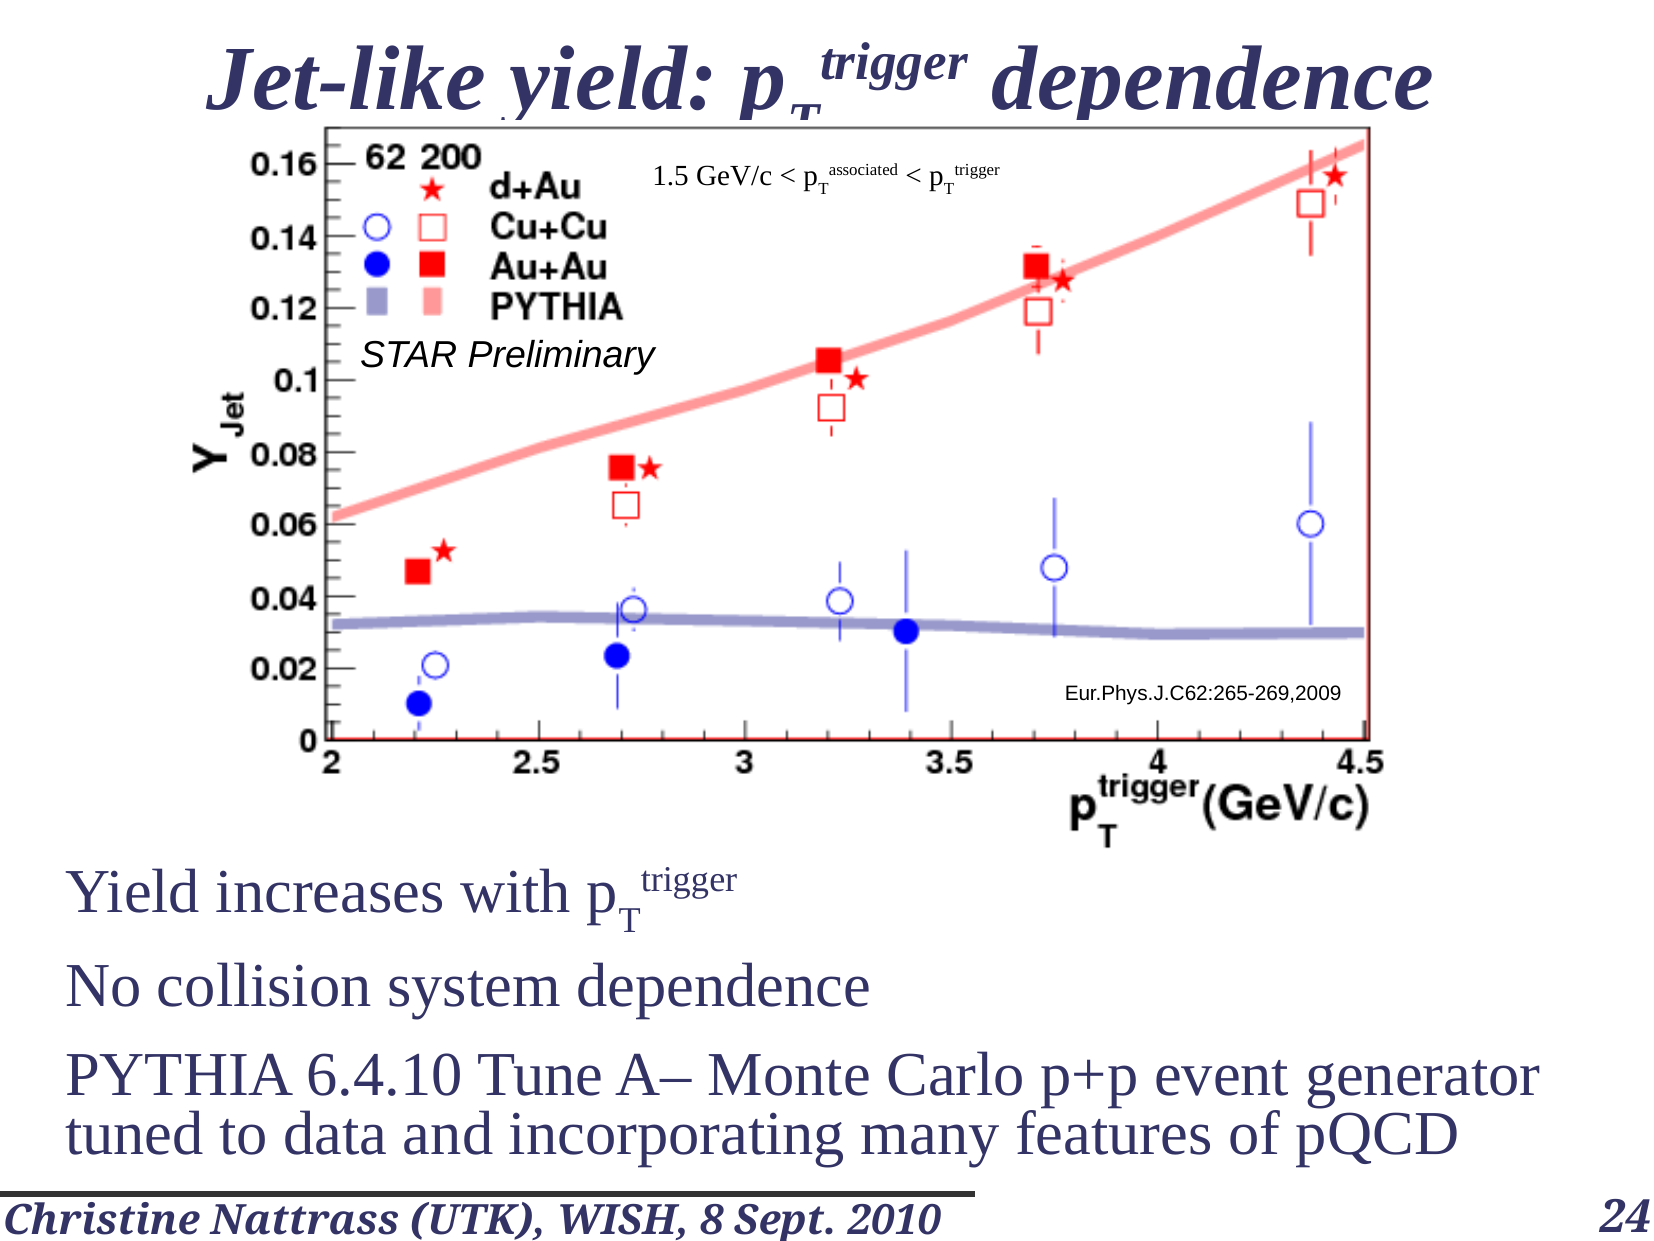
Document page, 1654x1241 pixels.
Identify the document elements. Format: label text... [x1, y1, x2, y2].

list Yield increases with pTtrigger No collision system dependence PYTHIA 6.4.10 Tune A– Monte Carlo p+p event generator tuned to data and incorporating many features of pQCD [64, 842, 1654, 1241]
text_box Eur.Phys.J.C62:265-269,2009 [1050, 674, 1362, 713]
text_box STAR Preliminary [345, 325, 721, 383]
text_box 1.5 GeV/c < pTassociated < pTtrigger [637, 143, 1088, 204]
title Jet-like yield: pTtrigger dependence [76, 0, 1565, 143]
picture [187, 120, 1388, 863]
